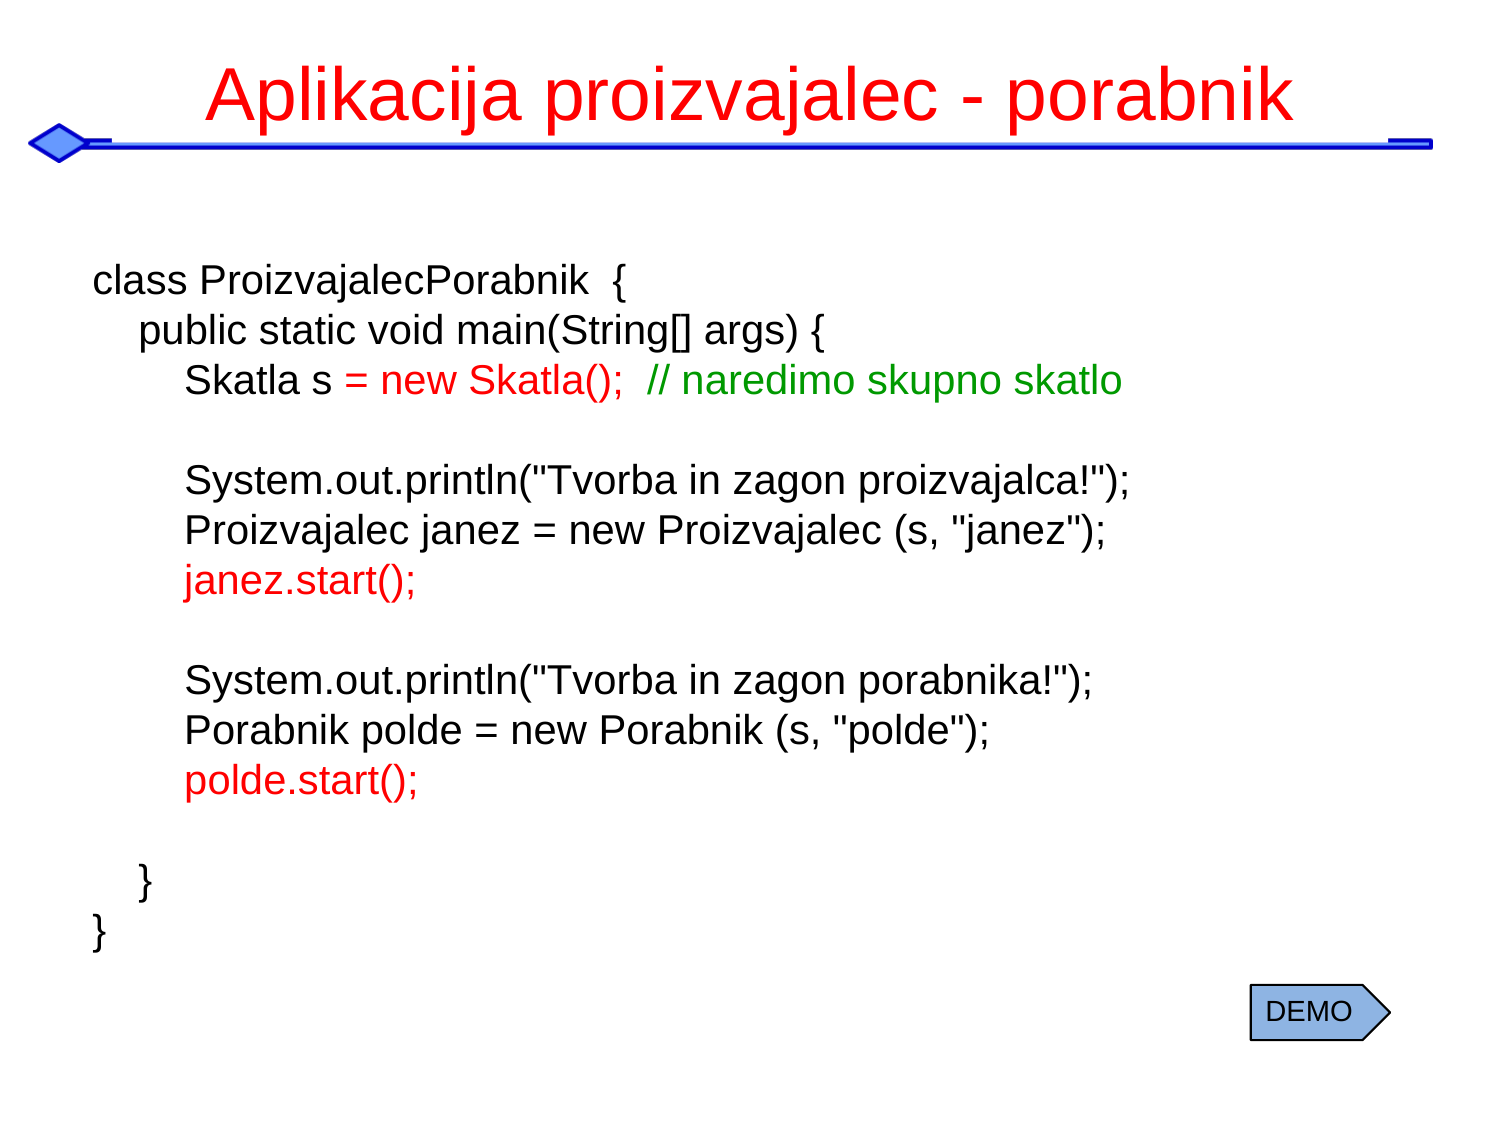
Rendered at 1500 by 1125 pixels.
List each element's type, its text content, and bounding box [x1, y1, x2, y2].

text_box class ProizvajalecPorabnik { public static void main(String[] args) { Skatla s = new Skatla(); // naredimo skupno skatlo System.out.println("Tvorba in zagon proizvajalca!"); Proizvajalec janez = new Proizvajalec (s, "janez"); janez.start(); System.out.println("Tvorba in zagon porabnika!"); Porabnik polde = new Porabnik (s, "polde"); polde.start(); } } [77, 245, 1373, 961]
picture [28, 123, 1433, 163]
title Aplikacija proizvajalec - porabnik [111, 37, 1389, 143]
text_box DEMO [1250, 984, 1391, 1041]
